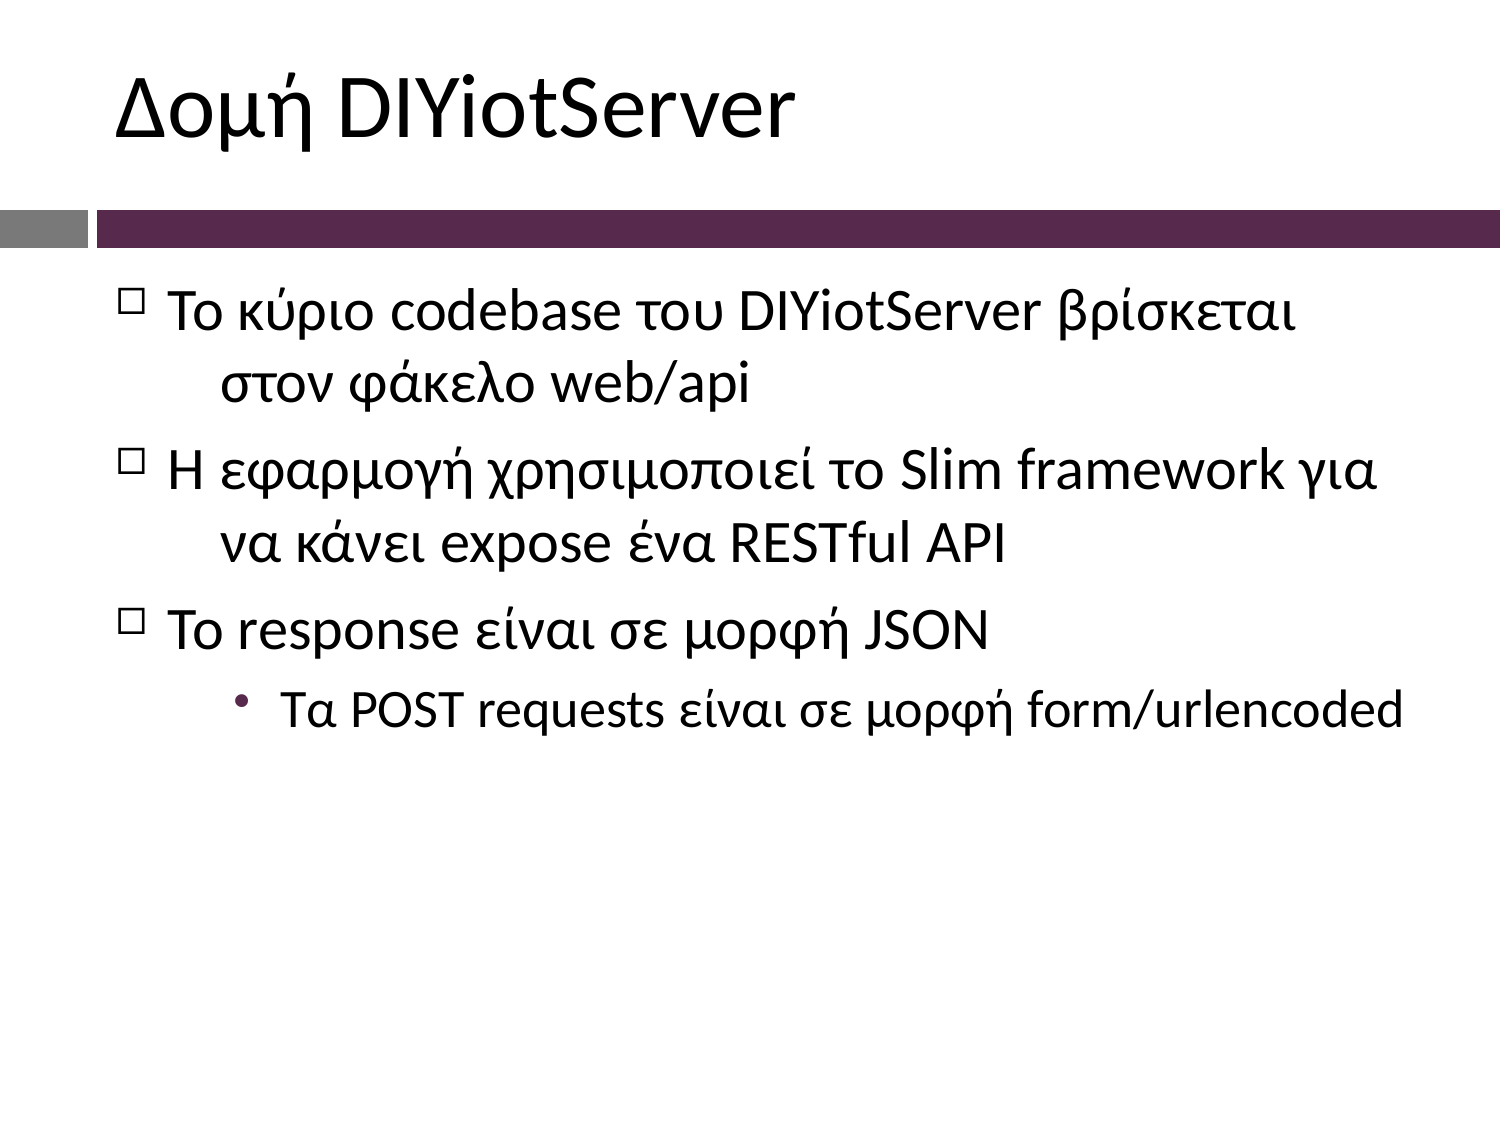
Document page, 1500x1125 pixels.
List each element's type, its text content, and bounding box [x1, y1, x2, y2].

title Δομή DIYiotServer [100, 19, 1438, 182]
list Το κύριο codebase του DIYiotServer βρίσκεται στον φάκελο web/api Η εφαρμογή χρησιμοποιεί το Slim framework για να κάνει expose ένα RESTful API Το response είναι σε μορφή JSON Τα POST requests είναι σε μορφή form/urlencoded [100, 262, 1438, 1000]
